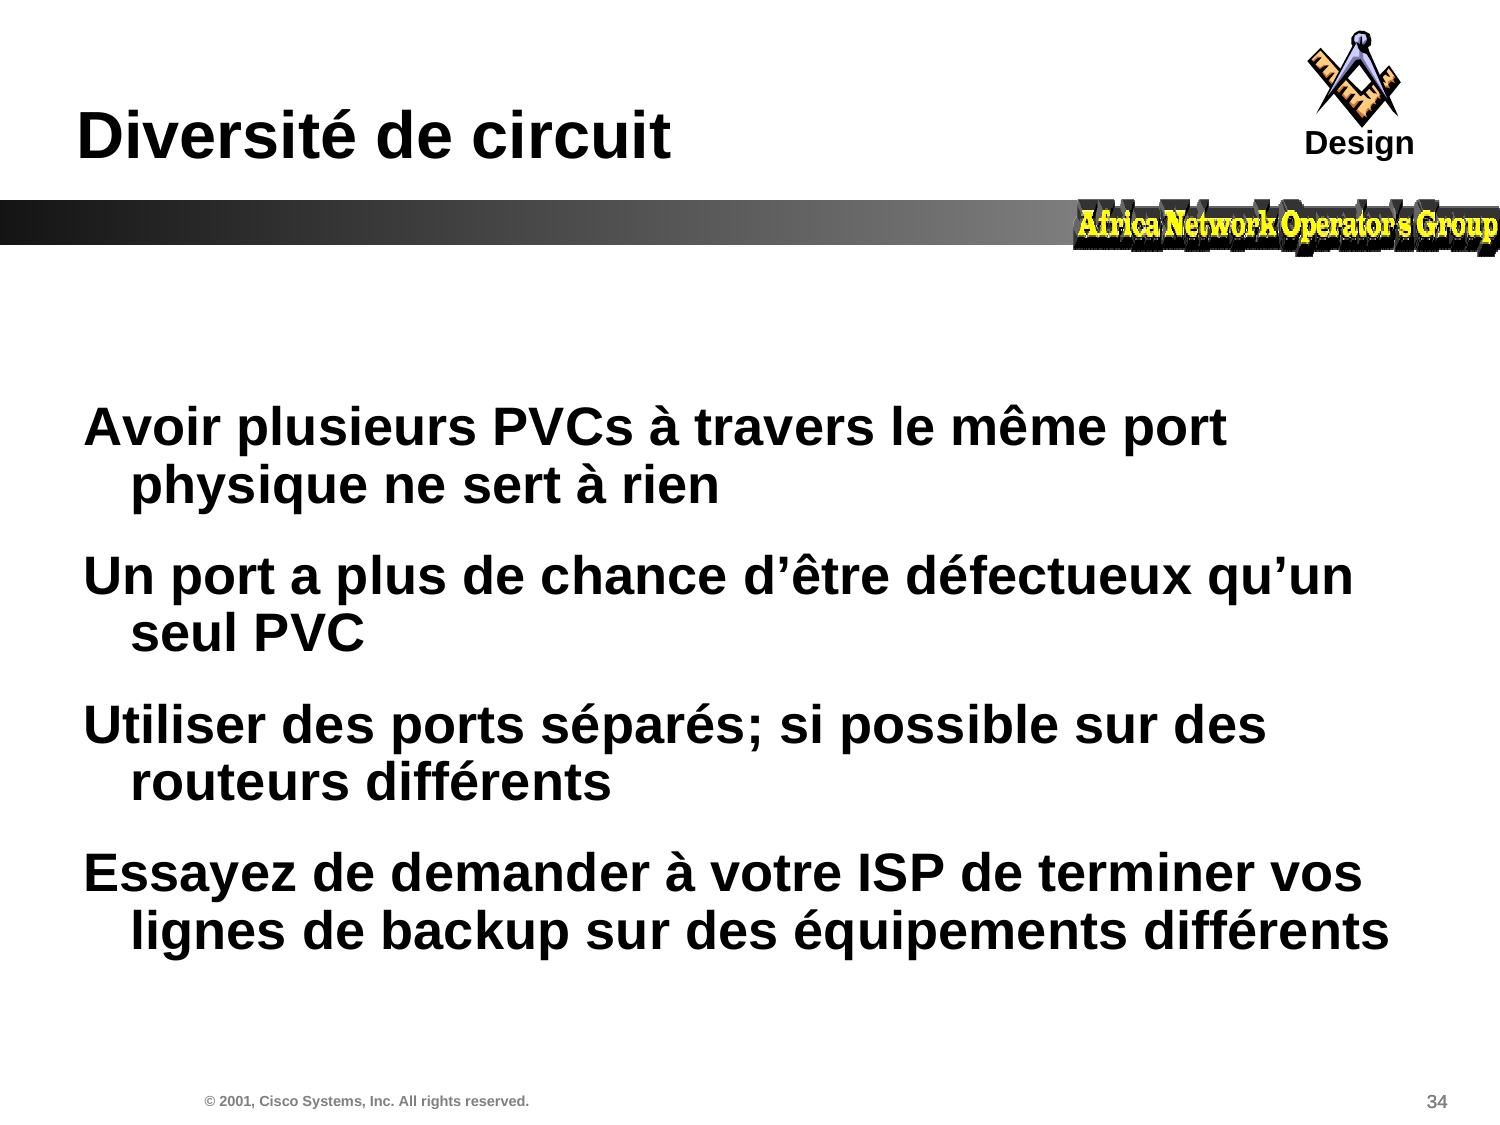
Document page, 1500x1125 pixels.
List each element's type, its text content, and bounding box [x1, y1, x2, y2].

title Diversité de circuit [62, 41, 1314, 180]
picture [1307, 29, 1402, 118]
list Avoir plusieurs PVCs à travers le même port physique ne sert à rien Un port a plus de chance d’être défectueux qu’un seul PVC Utiliser des ports séparés; si possible sur des routeurs différents Essayez de demander à votre ISP de terminer vos lignes de backup sur des équipements différents [69, 345, 1419, 1016]
picture [1070, 180, 1500, 275]
text_box Design [1292, 118, 1428, 168]
